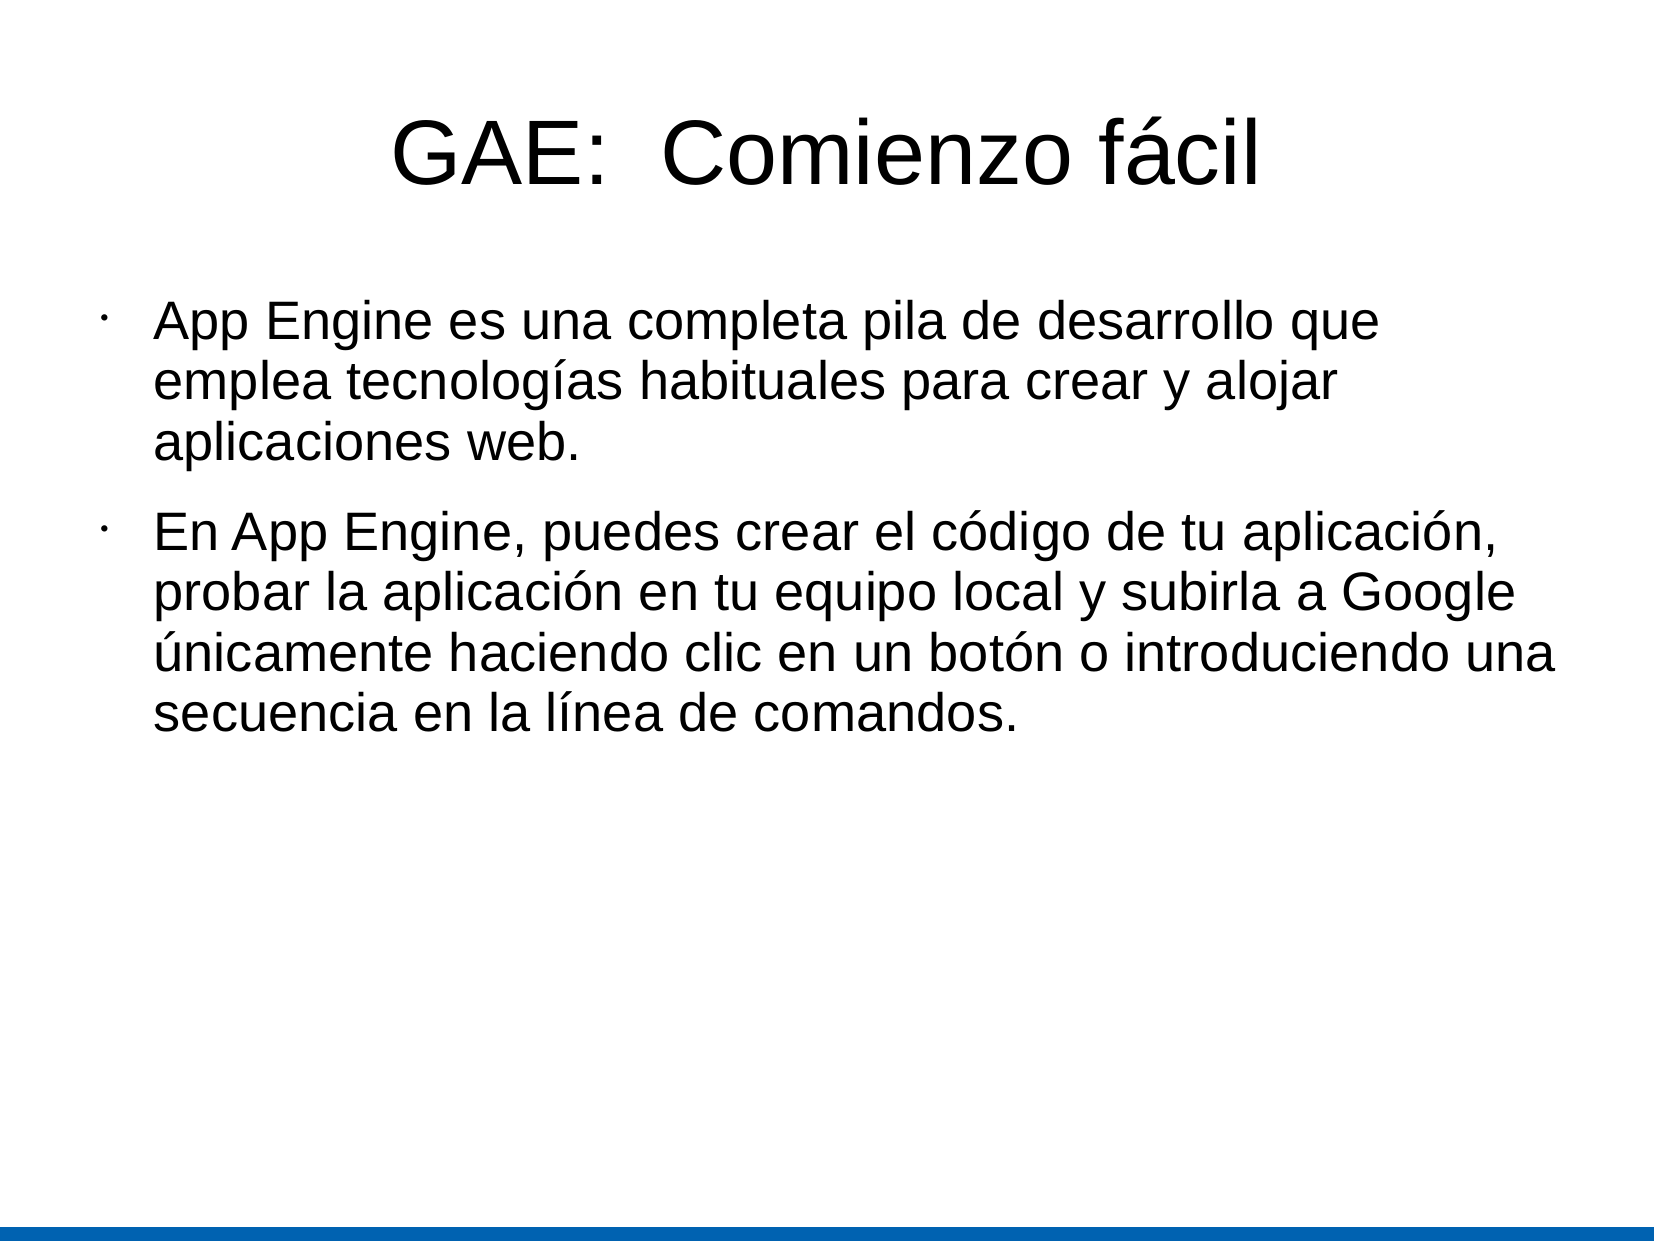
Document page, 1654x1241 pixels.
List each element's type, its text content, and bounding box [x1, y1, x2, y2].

list App Engine es una completa pila de desarrollo que emplea tecnologías habituales para crear y alojar aplicaciones web. En App Engine, puedes crear el código de tu aplicación, probar la aplicación en tu equipo local y subirla a Google únicamente haciendo clic en un botón o introduciendo una secuencia en la línea de comandos. [82, 290, 1571, 1109]
title GAE: Comienzo fácil [82, 49, 1571, 257]
